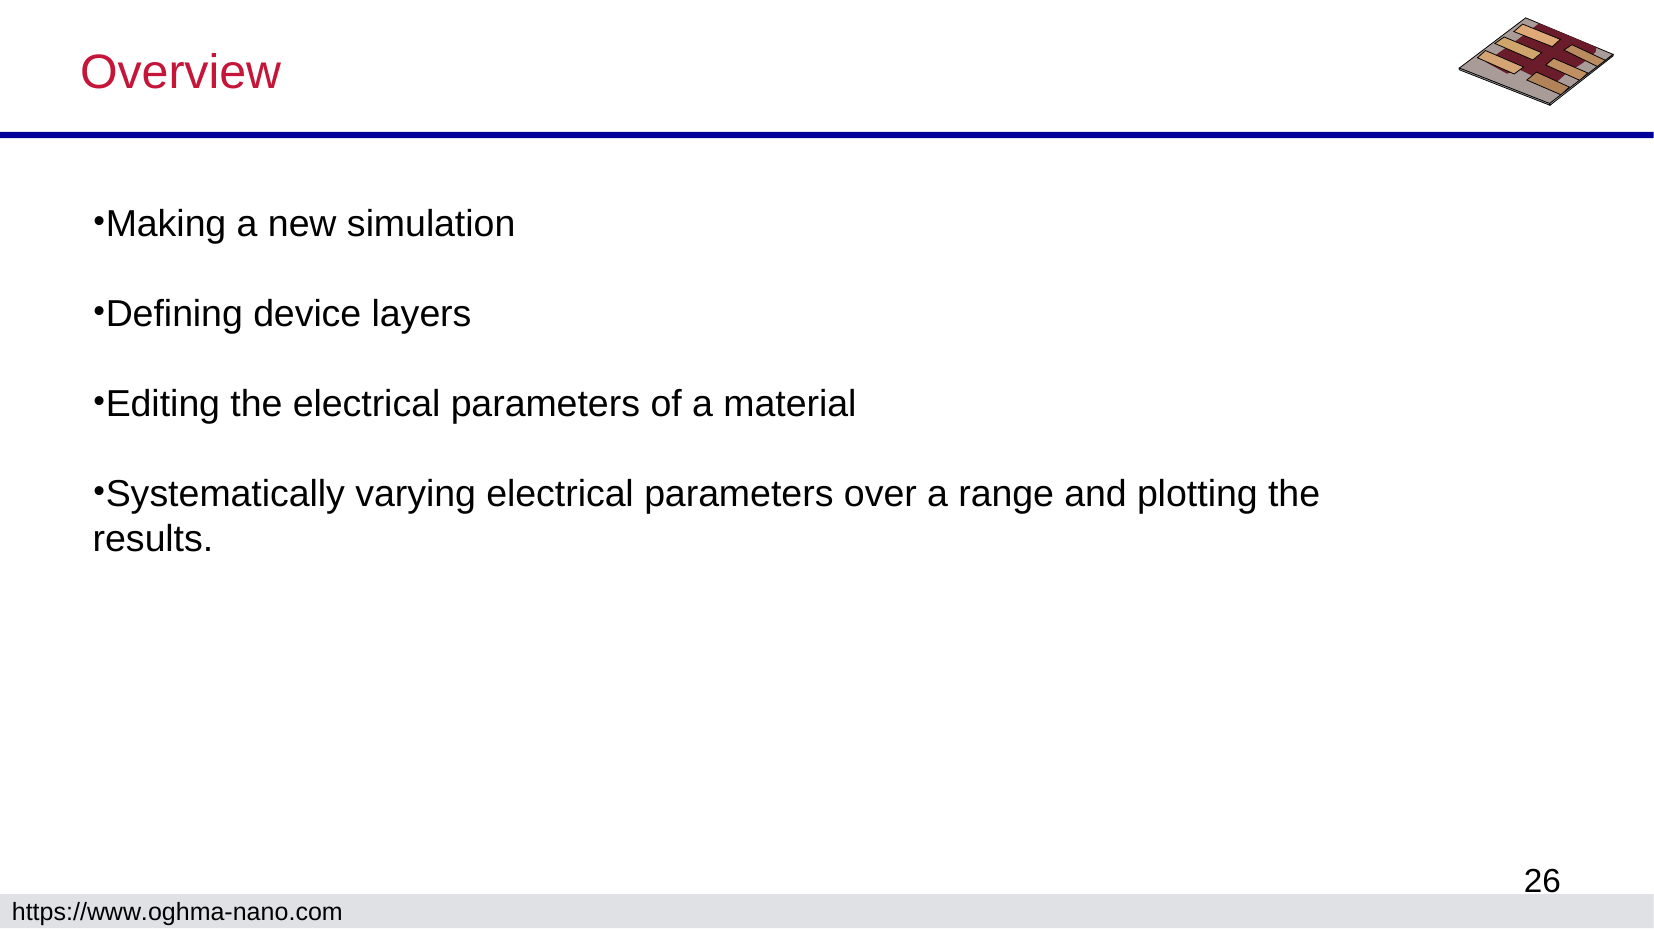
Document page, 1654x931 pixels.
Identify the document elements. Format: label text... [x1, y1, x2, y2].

title Overview [65, 11, 1250, 132]
text_box <number> [1509, 852, 1654, 911]
text_box Making a new simulation Defining device layers Editing the electrical parameters of a material Systematically varying electrical parameters over a range and plotting the results. [77, 191, 1466, 737]
